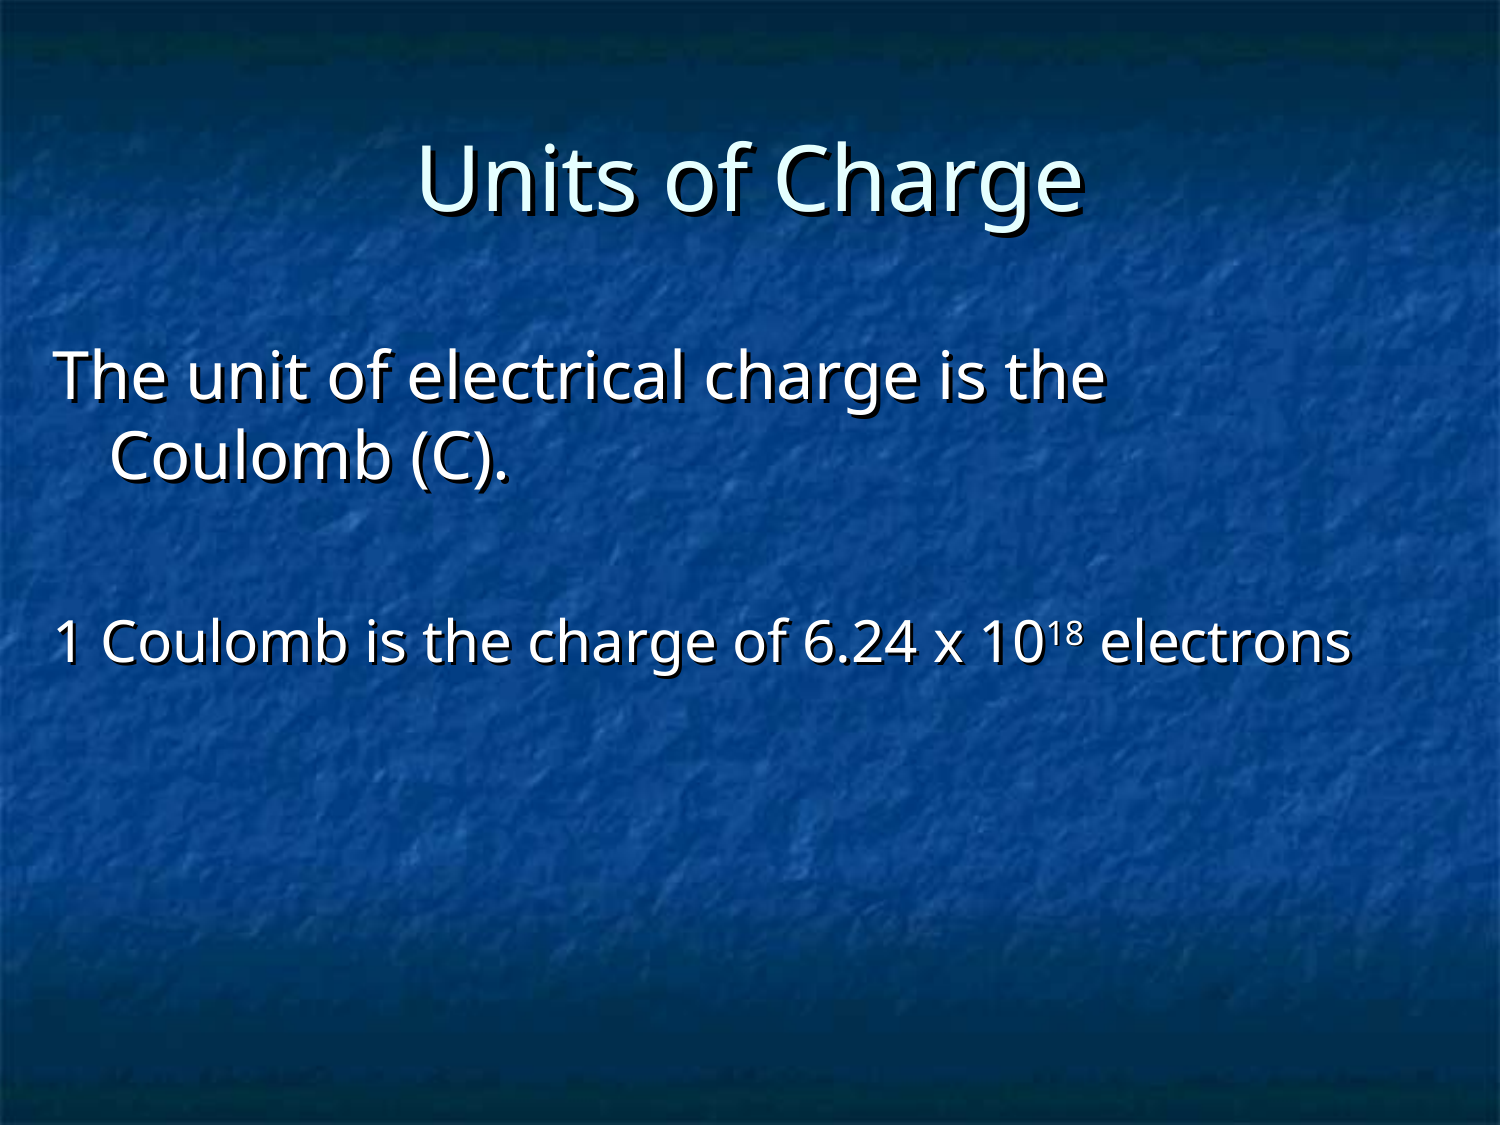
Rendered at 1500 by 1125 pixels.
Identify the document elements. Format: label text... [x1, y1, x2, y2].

list The unit of electrical charge is the Coulomb (C). 1 Coulomb is the charge of 6.24 x 1018 electrons [37, 324, 1425, 1000]
title Units of Charge [75, 62, 1426, 288]
picture [0, 0, 1500, 1125]
